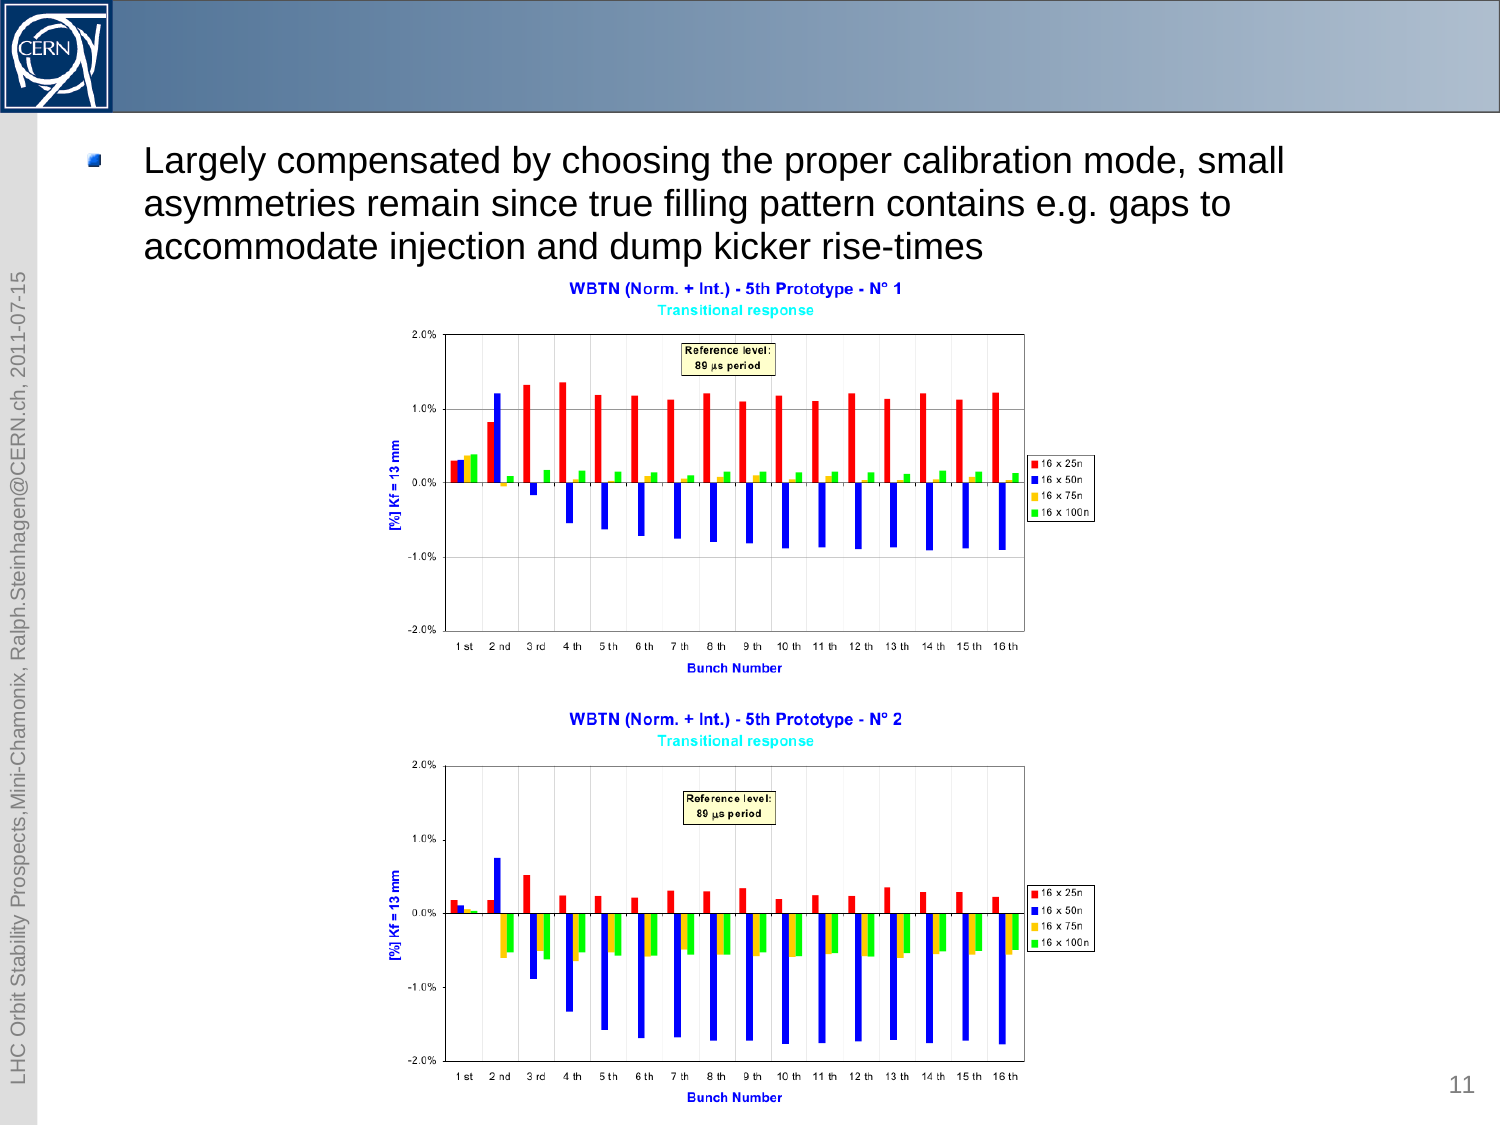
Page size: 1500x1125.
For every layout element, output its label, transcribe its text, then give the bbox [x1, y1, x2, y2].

picture [0, 0, 113, 113]
list Largely compensated by choosing the proper calibration mode, small asymmetries remain since true filling pattern contains e.g. gaps to accommodate injection and dump kicker rise-times [87, 137, 1438, 1030]
title LHC BPM Bunch Filling Pattern Dependence [150, 97, 1201, 137]
picture [373, 274, 1103, 1112]
